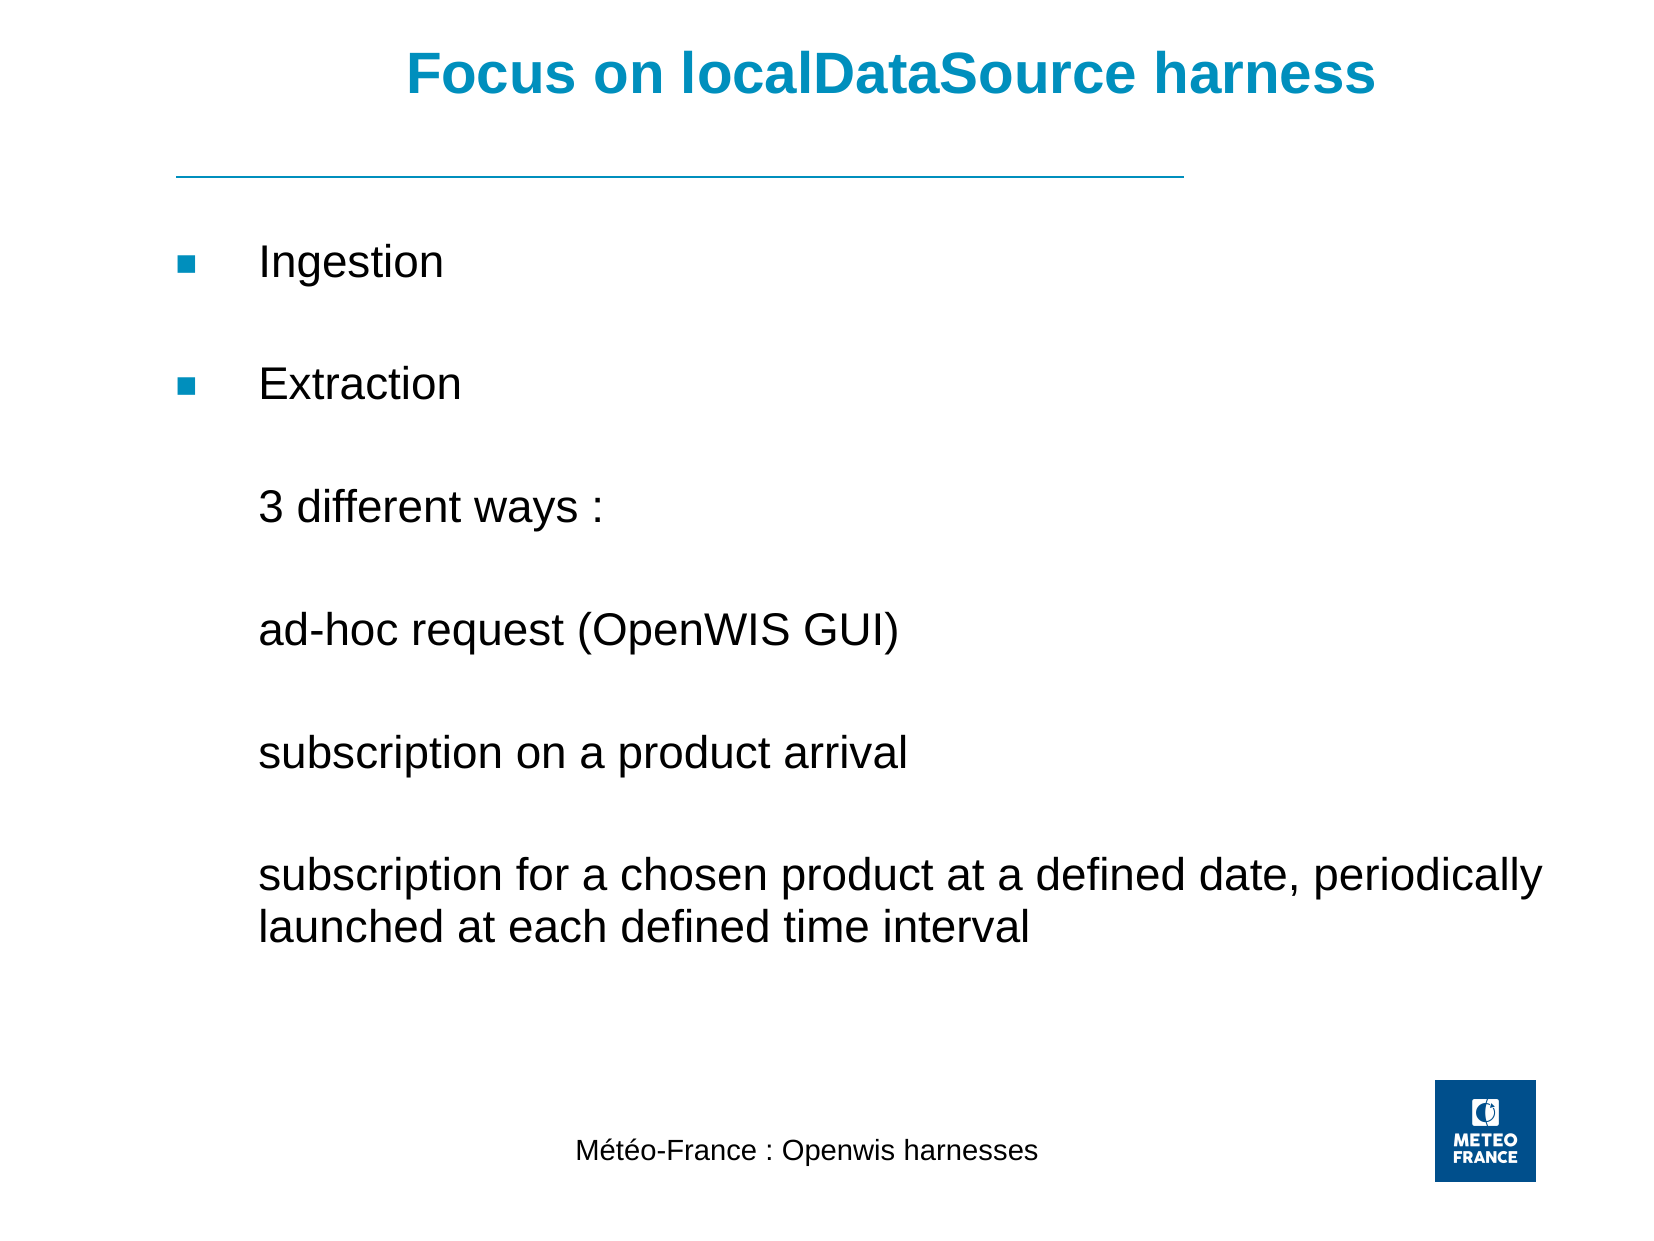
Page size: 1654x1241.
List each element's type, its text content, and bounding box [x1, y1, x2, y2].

picture [1435, 1080, 1536, 1182]
title Focus on localDataSource harness [176, 24, 1609, 122]
list Ingestion Extraction 3 different ways : ad-hoc request (OpenWIS GUI) subscription on a product arrival subscription for a chosen product at a defined date, periodically launched at each defined time interval [157, 235, 1571, 1010]
